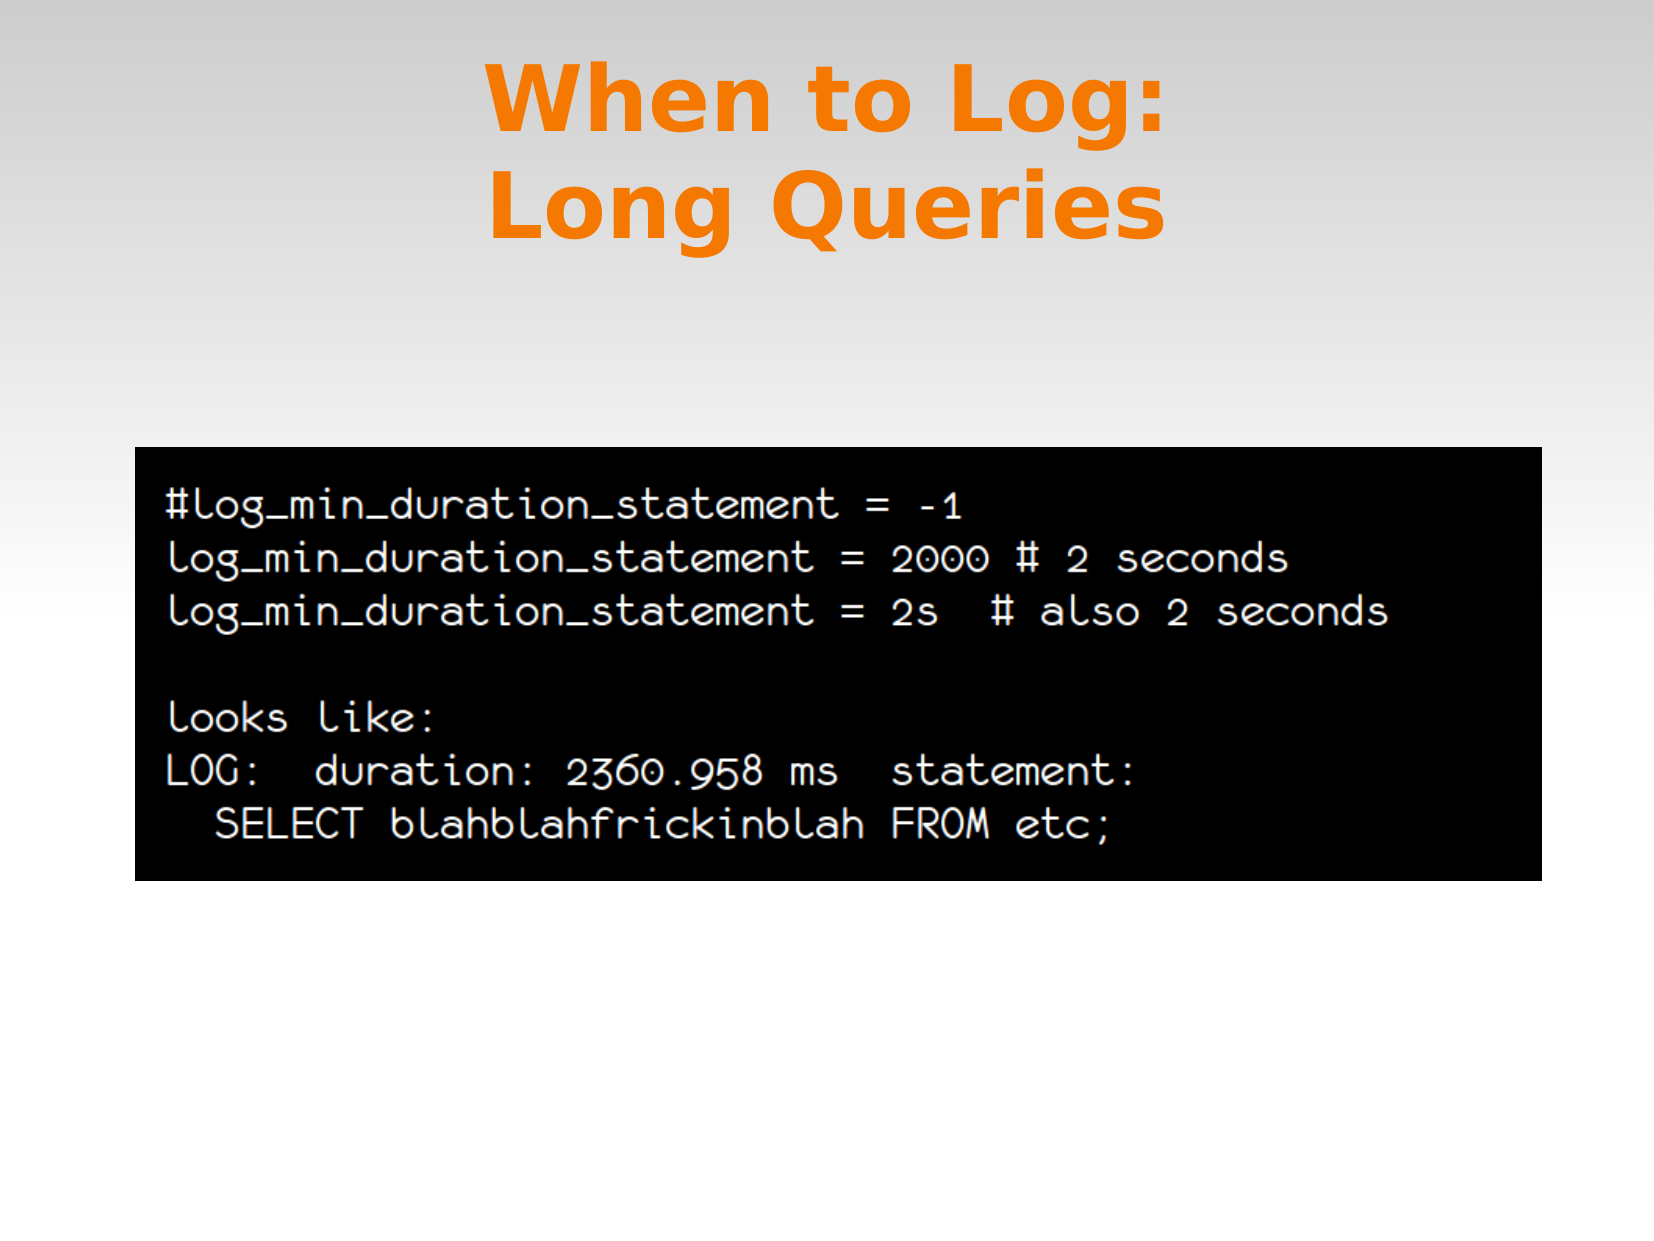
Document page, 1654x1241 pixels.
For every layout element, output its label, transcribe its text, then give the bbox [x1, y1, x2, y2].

title When to Log: Long Queries [82, 45, 1571, 261]
picture [135, 447, 1542, 881]
